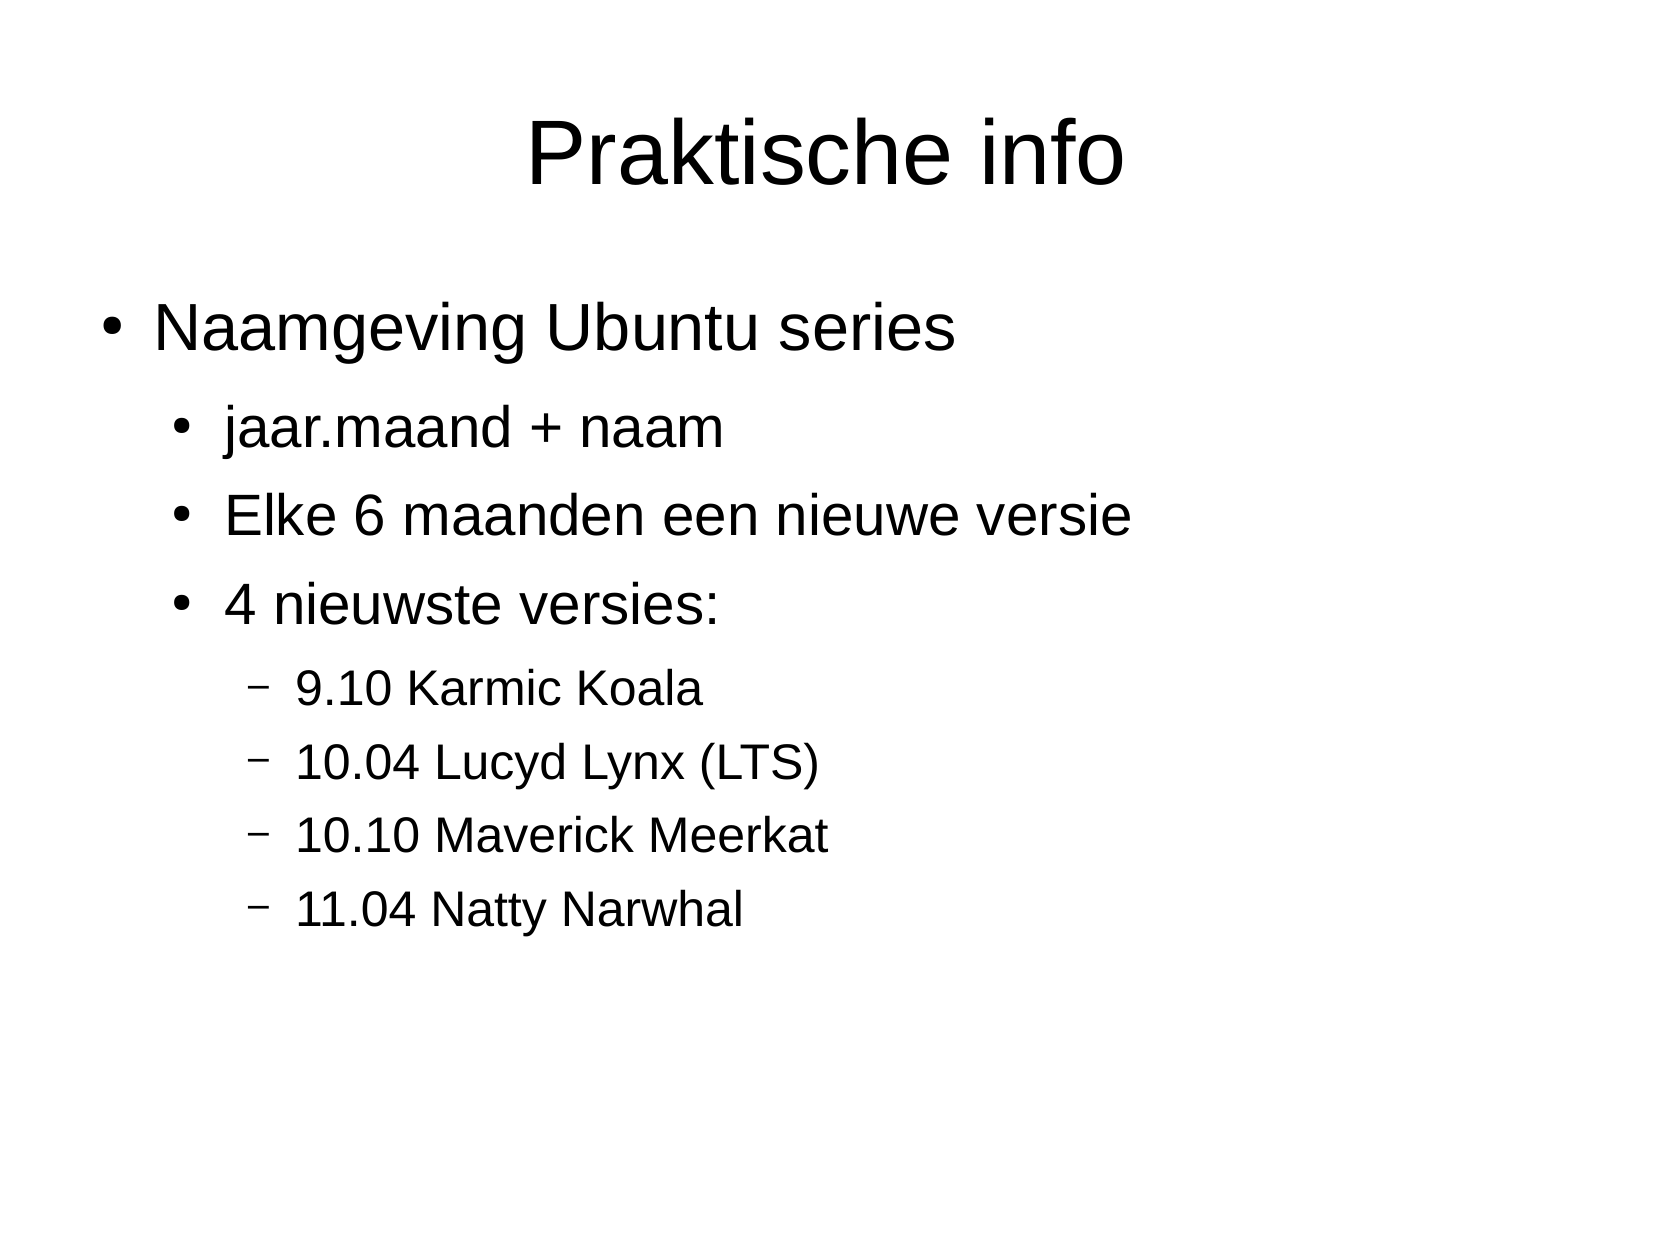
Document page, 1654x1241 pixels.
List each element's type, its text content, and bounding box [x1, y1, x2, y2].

title Praktische info [82, 56, 1571, 250]
list Naamgeving Ubuntu series jaar.maand + naam Elke 6 maanden een nieuwe versie 4 nieuwste versies: 9.10 Karmic Koala 10.04 Lucyd Lynx (LTS) 10.10 Maverick Meerkat 11.04 Natty Narwhal [82, 290, 1571, 1109]
